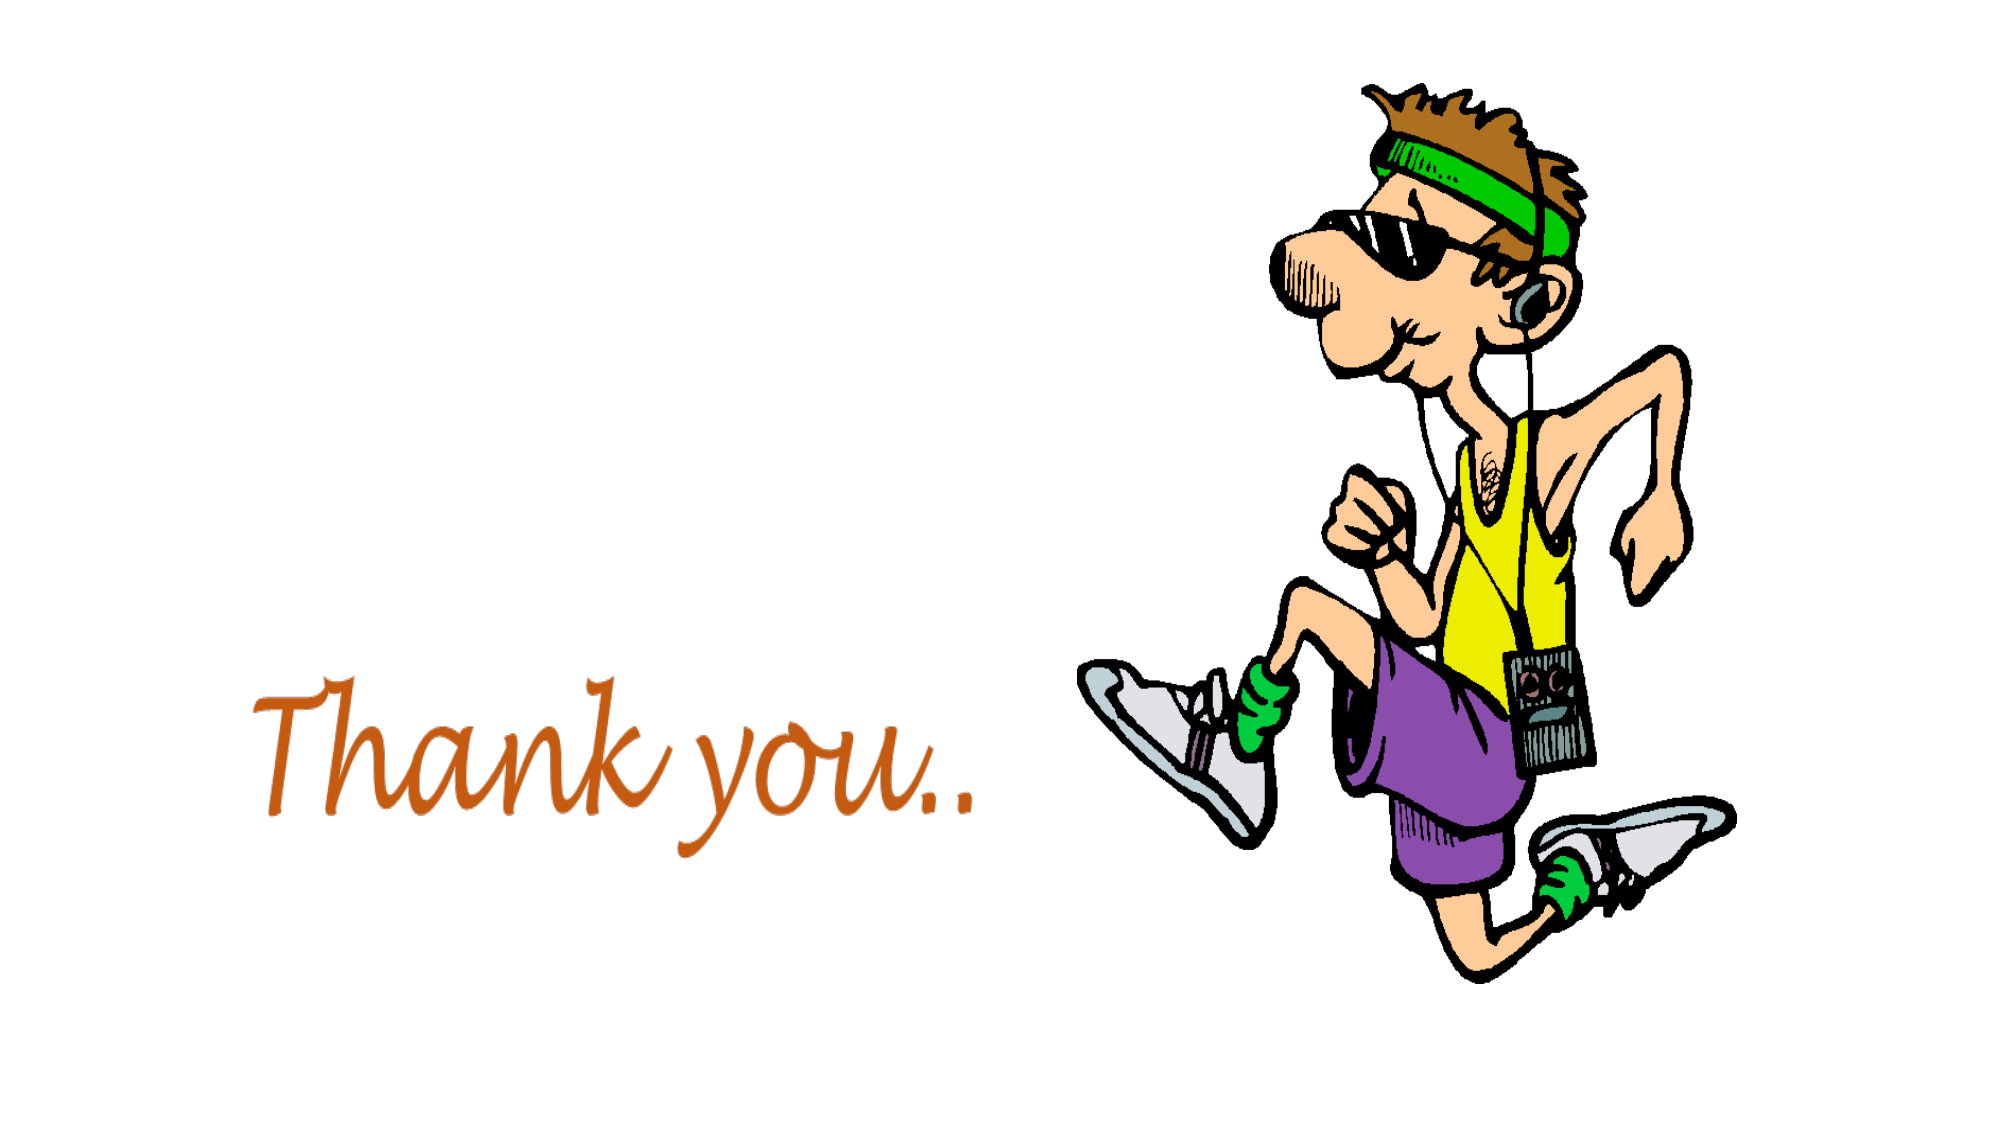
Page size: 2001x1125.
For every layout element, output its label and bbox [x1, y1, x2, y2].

picture [1077, 83, 1737, 984]
picture [172, 605, 1043, 959]
